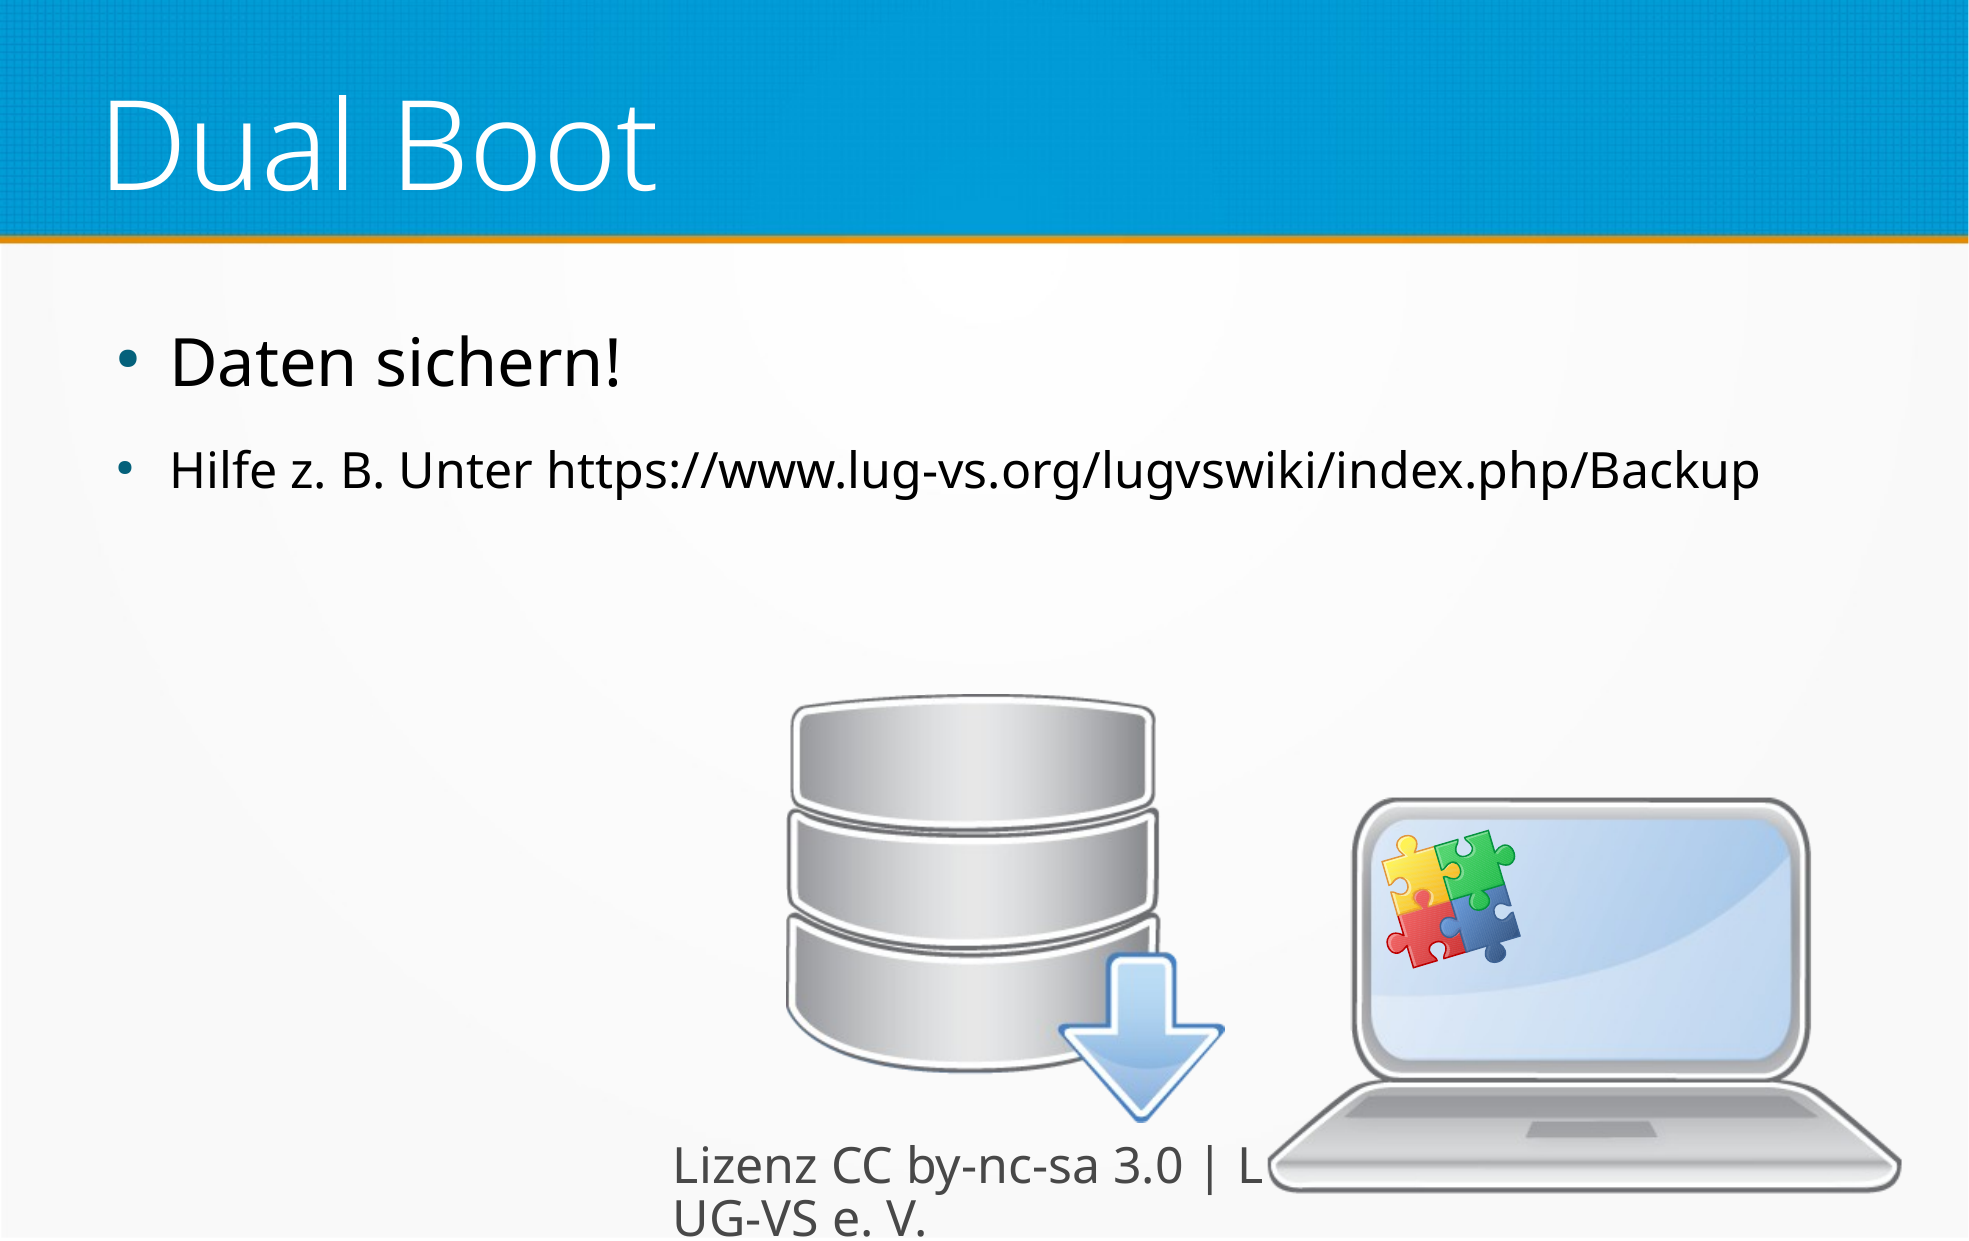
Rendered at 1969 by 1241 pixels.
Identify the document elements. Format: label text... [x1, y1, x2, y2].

list Daten sichern! Hilfe z. B. Unter https://www.lug-vs.org/lugvswiki/index.php/Backup [98, 315, 1861, 1081]
picture [0, 233, 1969, 1241]
title Dual Boot [98, 19, 1870, 227]
